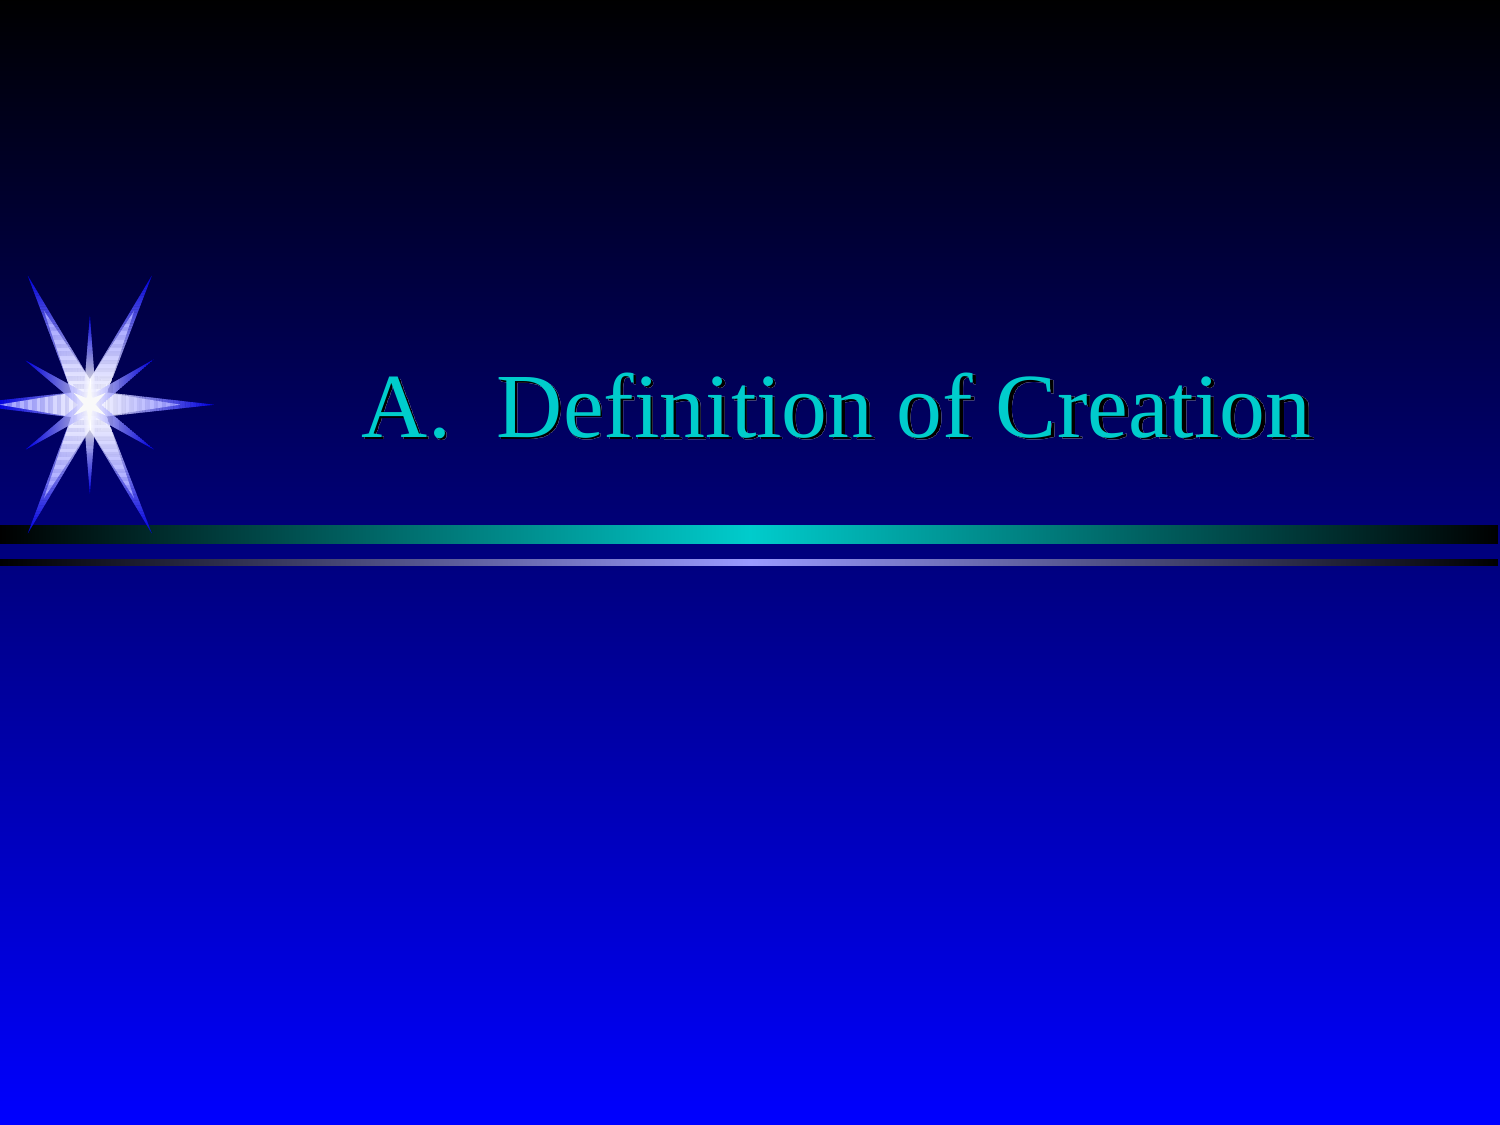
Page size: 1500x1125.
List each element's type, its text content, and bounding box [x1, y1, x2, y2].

title A. Definition of Creation [200, 312, 1476, 501]
